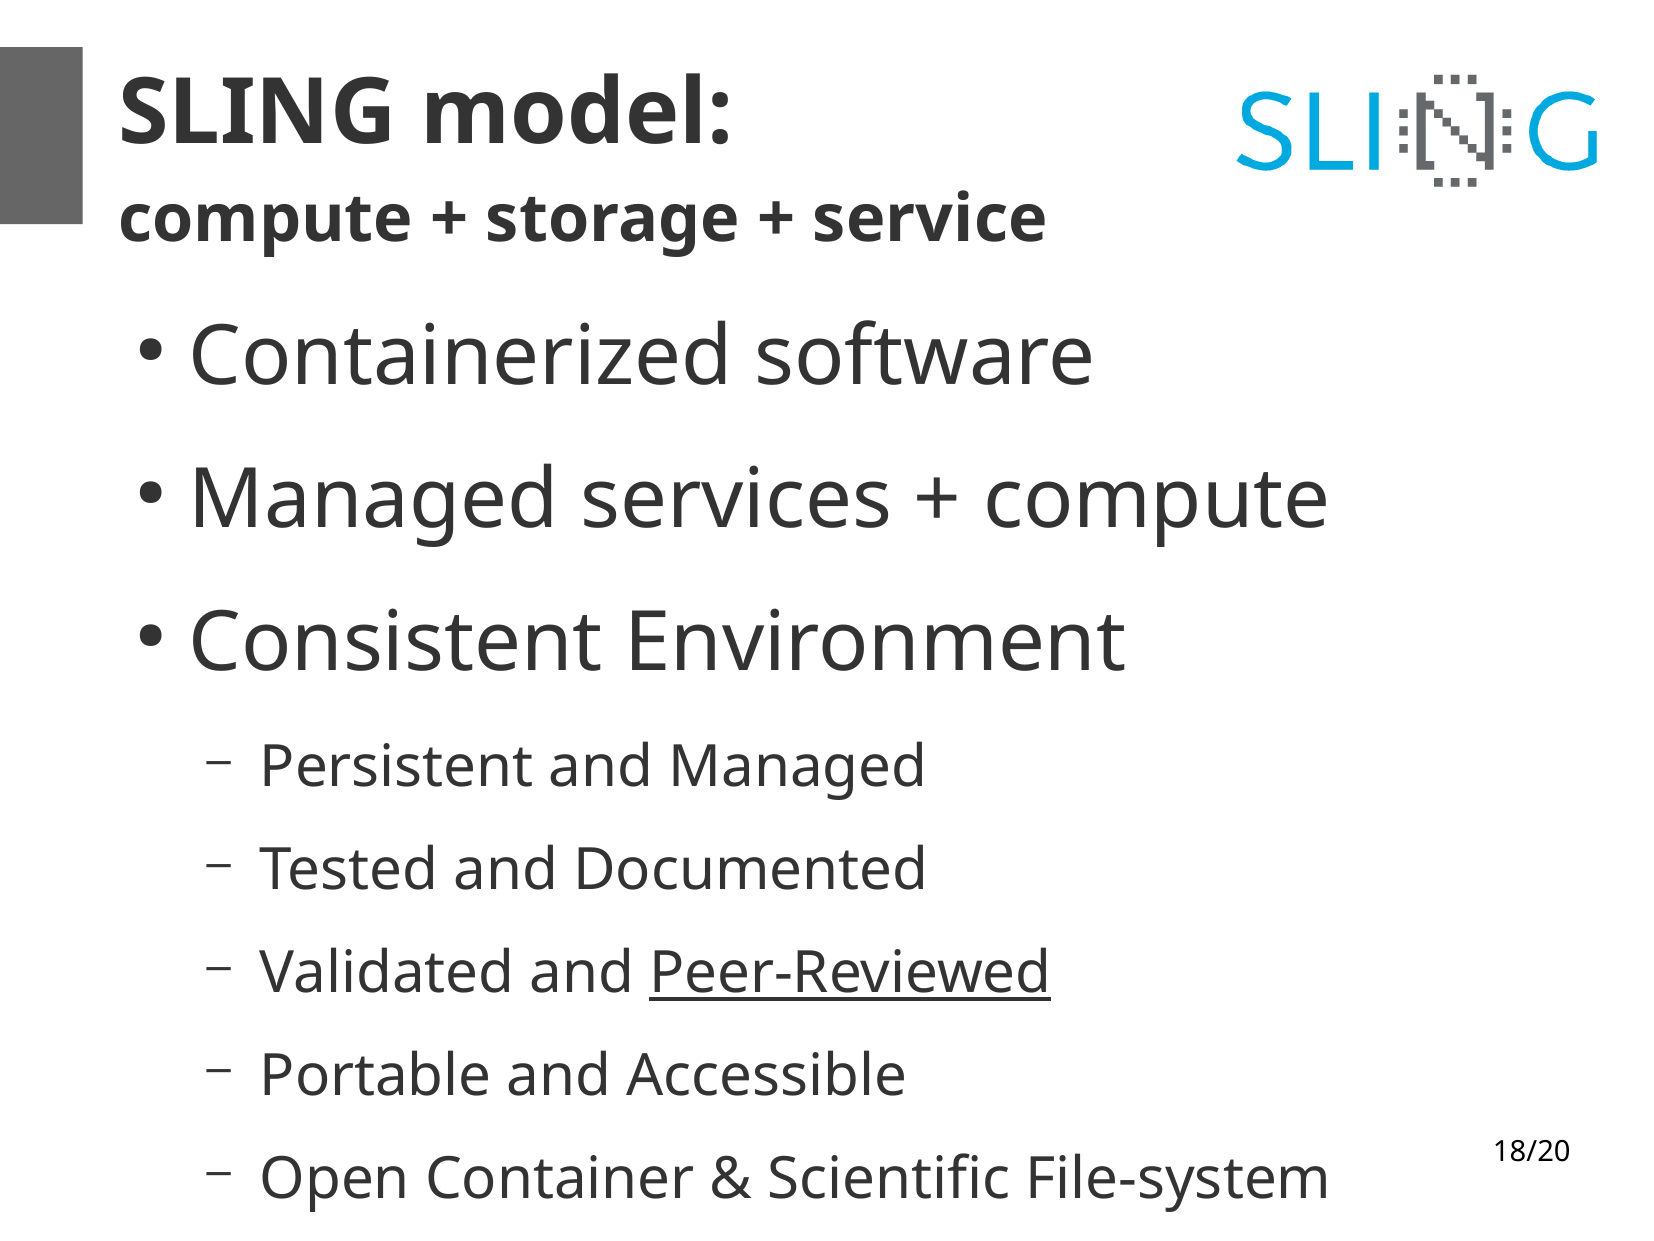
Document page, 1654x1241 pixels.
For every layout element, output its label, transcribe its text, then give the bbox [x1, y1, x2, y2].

picture [1185, 14, 1648, 247]
list Containerized software Managed services + compute Consistent Environment Persistent and Managed Tested and Documented Validated and Peer-Reviewed Portable and Accessible Open Container & Scientific File-system → combined workflows [118, 295, 1536, 1015]
title SLING model: compute + storage + service [118, 49, 1571, 257]
